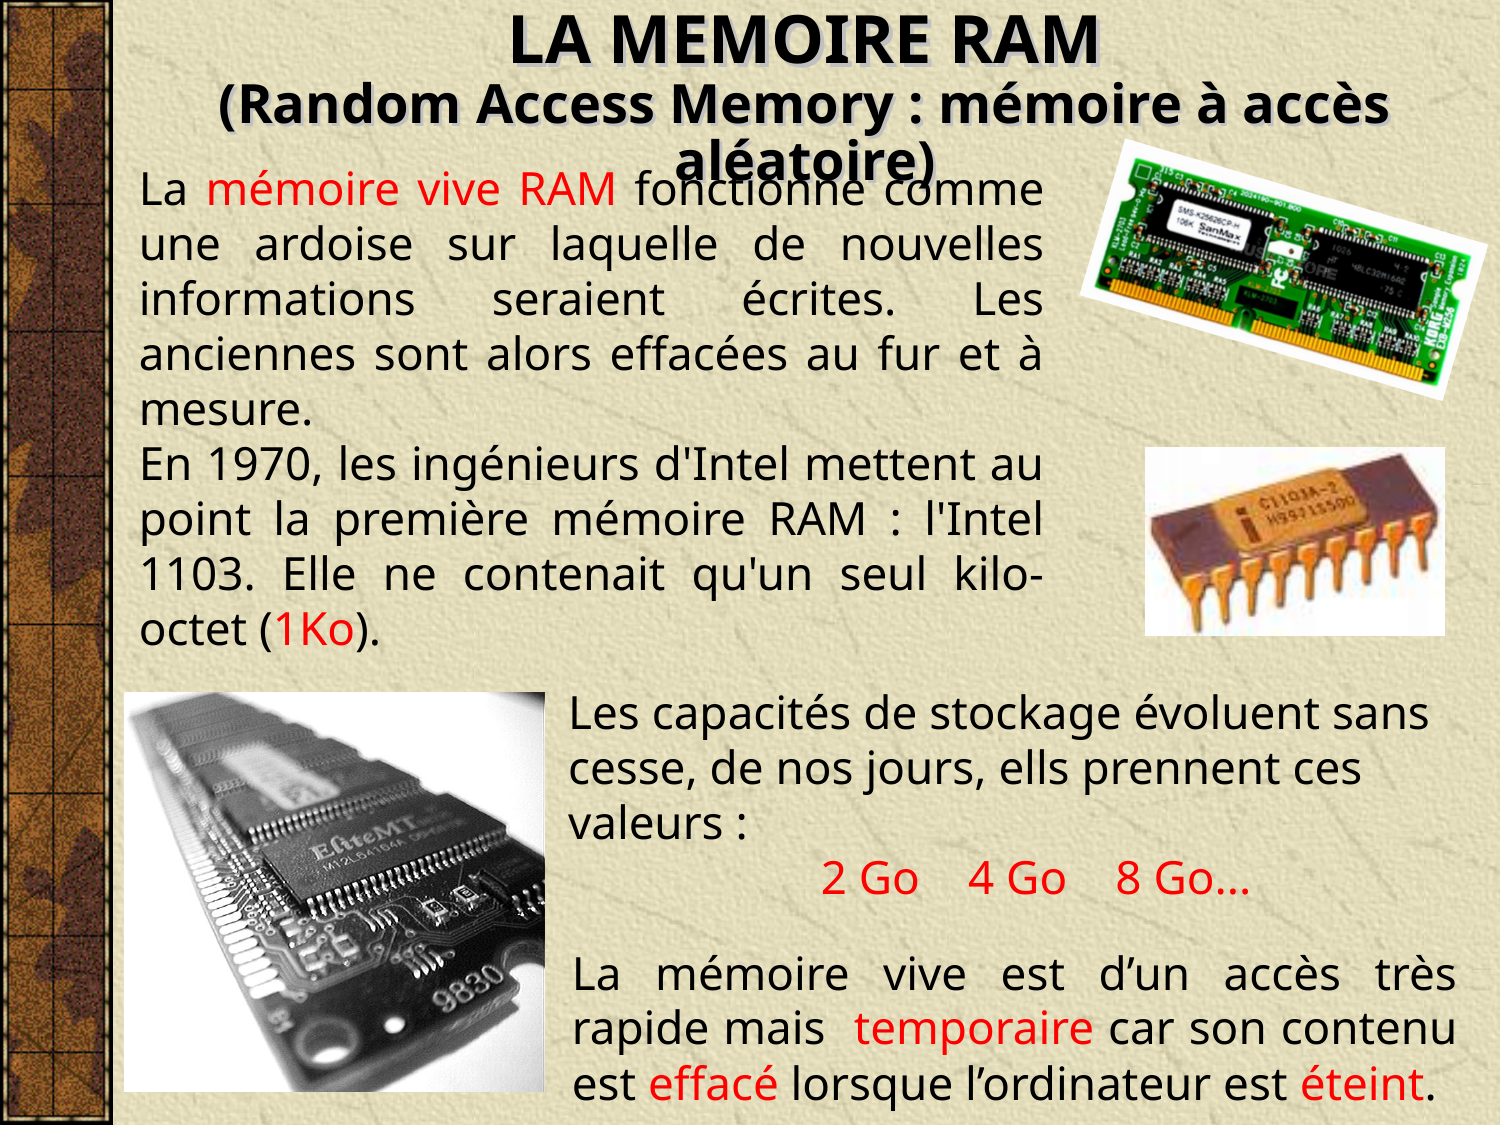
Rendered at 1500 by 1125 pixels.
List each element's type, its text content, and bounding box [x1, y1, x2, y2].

picture [711, 1092, 723, 1097]
text_box La mémoire vive est d’un accès très rapide mais temporaire car son contenu est effacé lorsque l’ordinateur est éteint. [557, 973, 1488, 1092]
text_box Les capacités de stockage évoluent sans cesse, de nos jours, ells prennent ces valeurs : 2 Go 4 Go 8 Go... [553, 676, 1488, 973]
picture [1172, 1092, 1184, 1097]
picture [907, 1092, 919, 1097]
picture [1102, 1092, 1114, 1097]
text_box La mémoire vive RAM fonctionne comme une ardoise sur laquelle de nouvelles informations seraient écrites. Les anciennes sont alors effacées au fur et à mesure. En 1970, les ingénieurs d'Intel mettent au point la première mémoire RAM : l'Intel 1103. Elle ne contenait qu'un seul kilo-octet (1Ko). [123, 152, 1078, 677]
picture [0, 0, 1500, 1125]
text_box LA MEMOIRE RAM (Random Access Memory : mémoire à accès aléatoire)‏ [110, 0, 1500, 155]
picture [1034, 1092, 1047, 1097]
picture [989, 1092, 1002, 1097]
picture [809, 1092, 822, 1097]
picture [877, 1092, 890, 1097]
